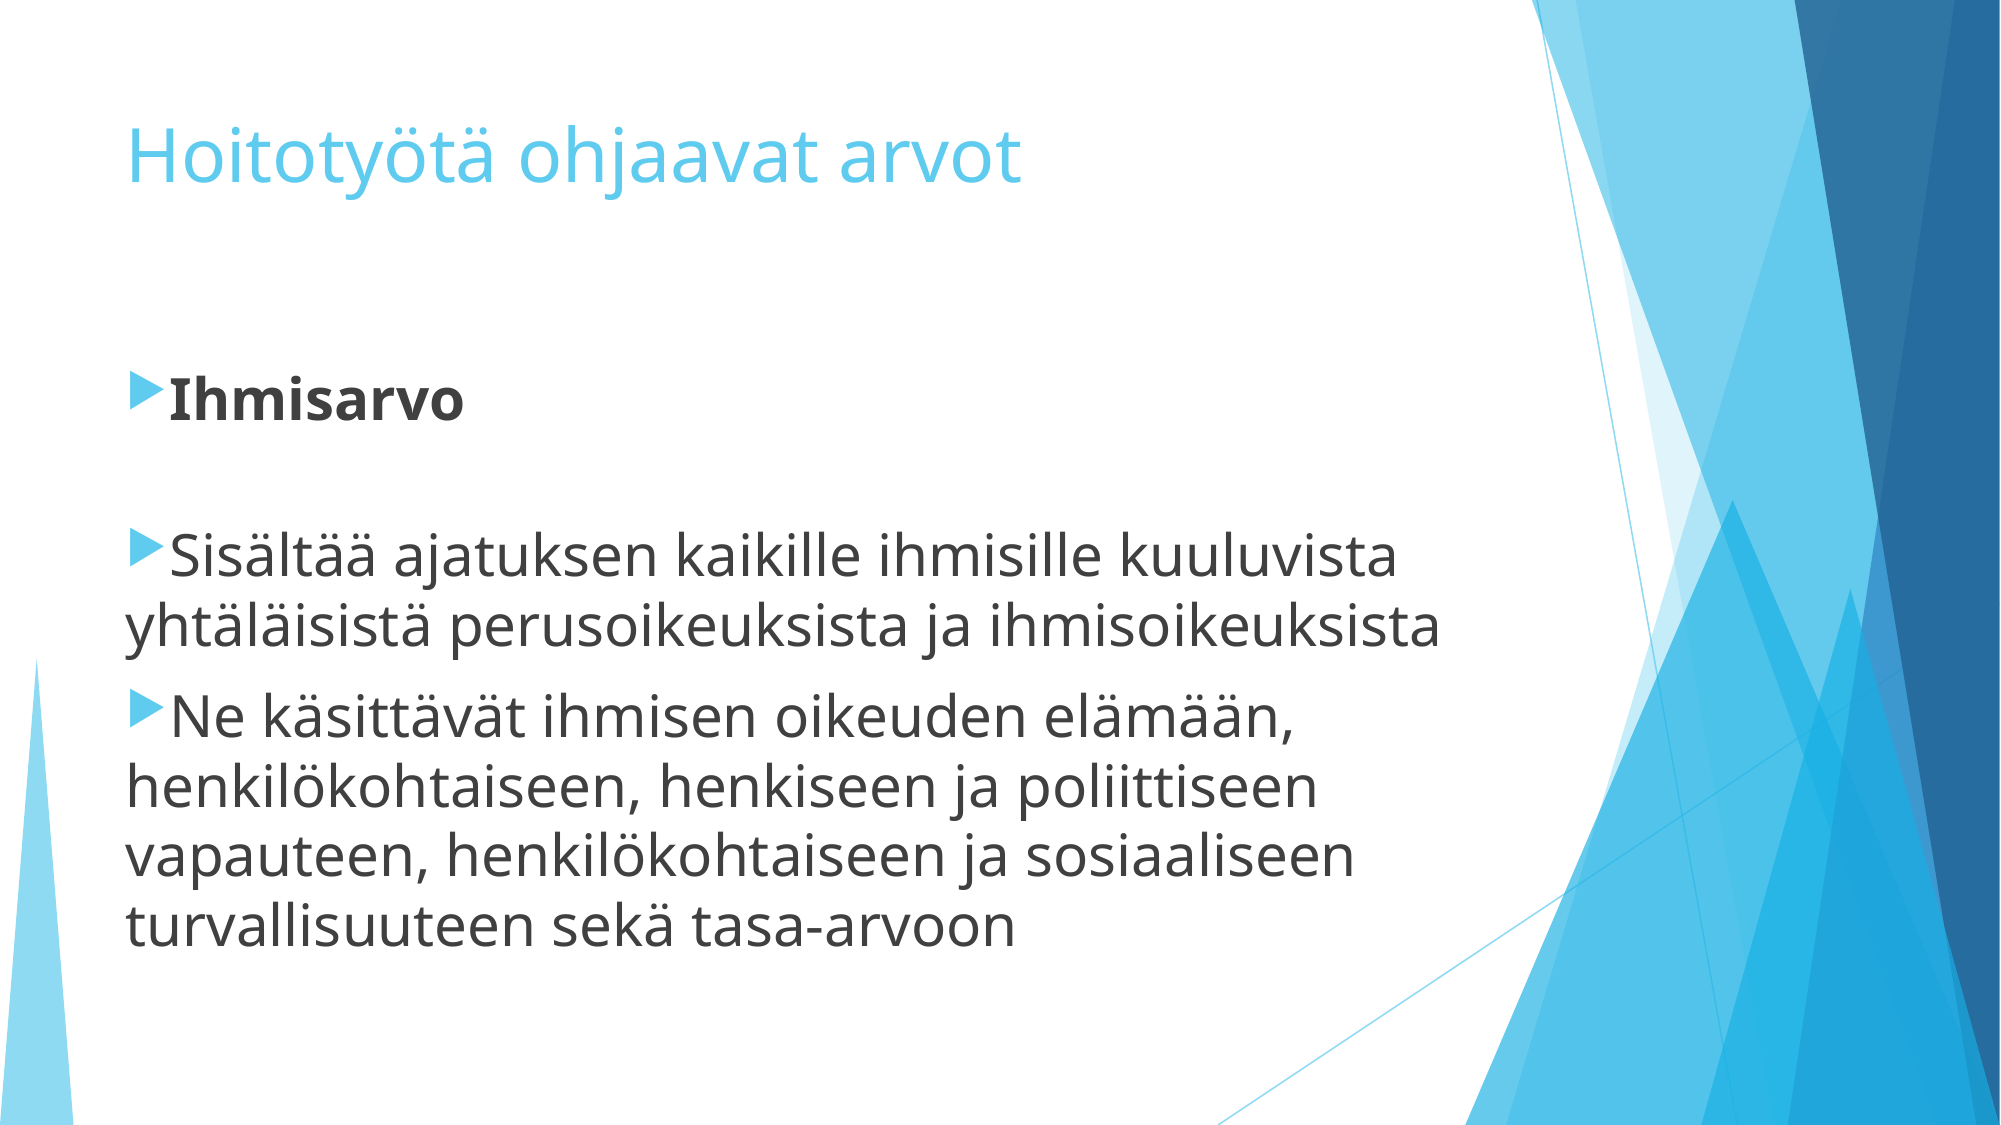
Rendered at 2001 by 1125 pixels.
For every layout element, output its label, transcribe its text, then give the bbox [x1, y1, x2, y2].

title Hoitotyötä ohjaavat arvot [111, 99, 1522, 317]
list Ihmisarvo Sisältää ajatuksen kaikille ihmisille kuuluvista yhtäläisistä perusoikeuksista ja ihmisoikeuksista Ne käsittävät ihmisen oikeuden elämään, henkilökohtaiseen, henkiseen ja poliittiseen vapauteen, henkilökohtaiseen ja sosiaaliseen turvallisuuteen sekä tasa-arvoon [111, 354, 1522, 992]
